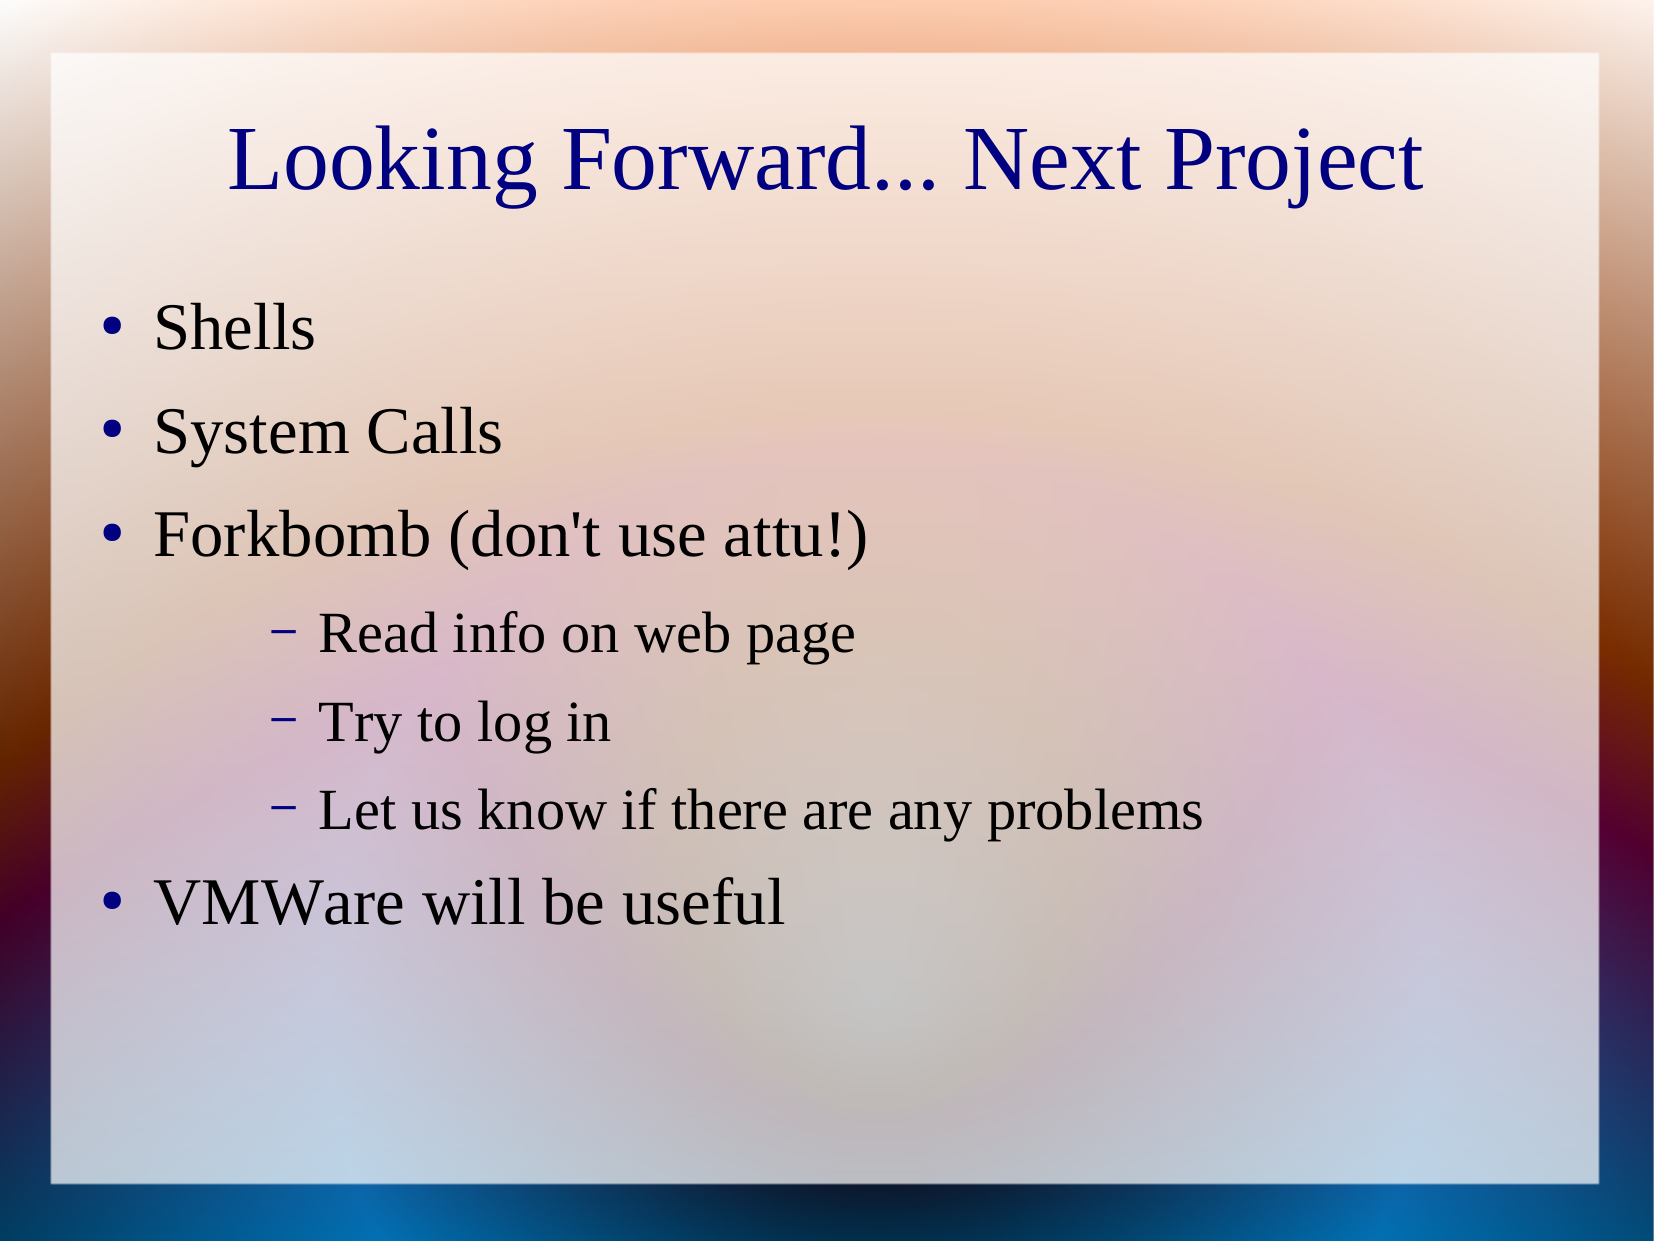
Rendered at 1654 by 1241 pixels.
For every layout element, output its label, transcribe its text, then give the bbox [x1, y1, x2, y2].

title Looking Forward... Next Project [82, 62, 1571, 256]
picture [0, 0, 1654, 1241]
list Shells System Calls Forkbomb (don't use attu!) Read info on web page Try to log in Let us know if there are any problems VMWare will be useful [82, 290, 1571, 1019]
